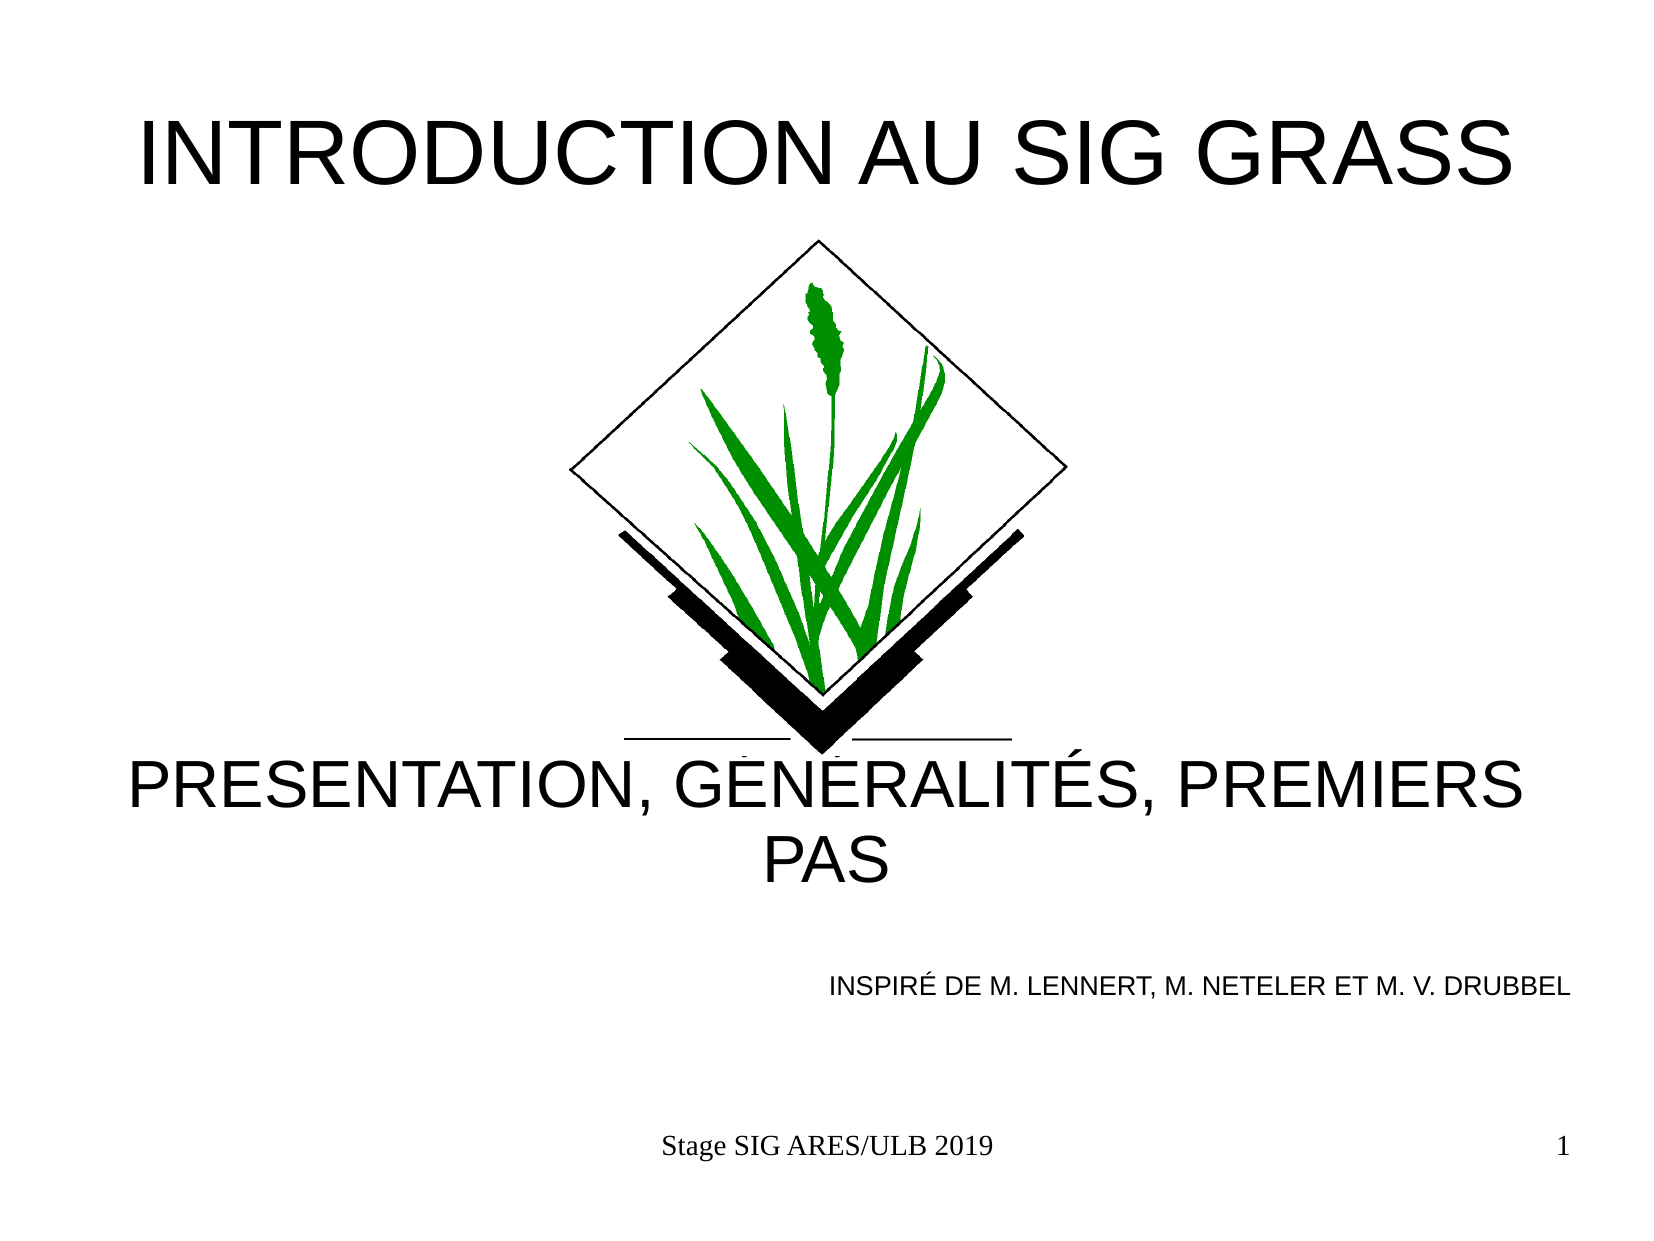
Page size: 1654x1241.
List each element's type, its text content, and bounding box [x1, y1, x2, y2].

subtitle PRESENTATION, GÉNÉRALITÉS, PREMIERS PAS INSPIRÉ DE M. LENNERT, M. NETELER ET M. V. DRUBBEL [82, 290, 1571, 1010]
title INTRODUCTION AU SIG GRASS [82, 49, 1571, 257]
picture [566, 238, 1069, 756]
